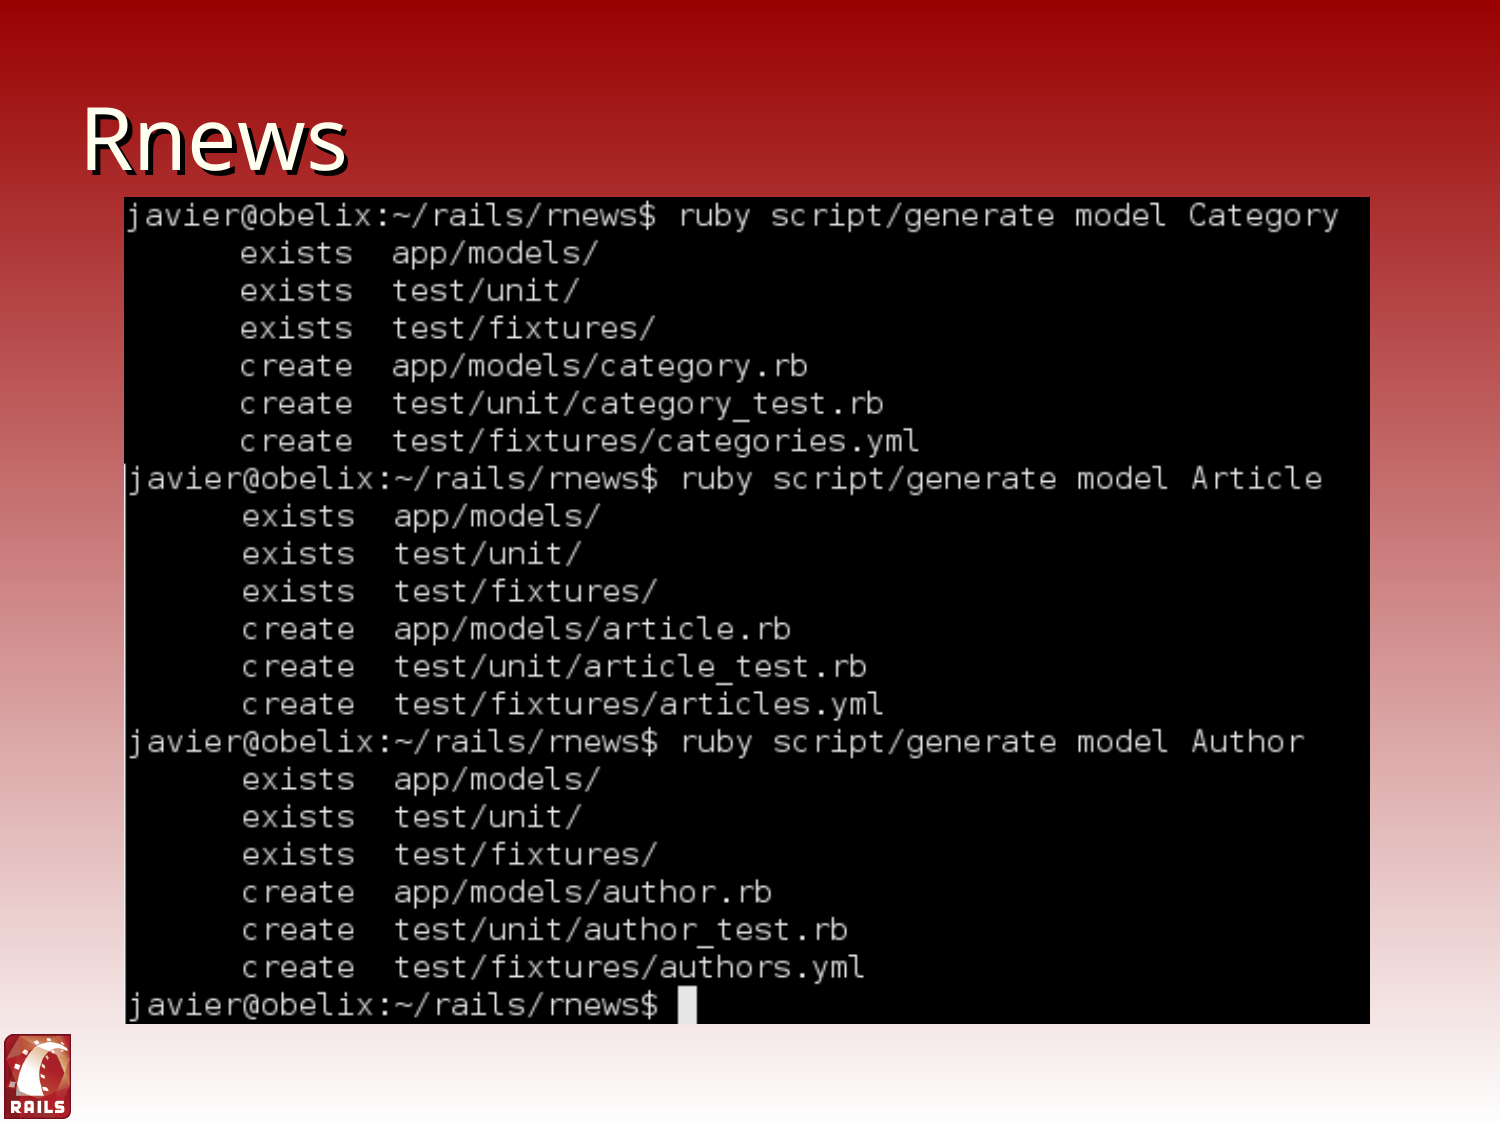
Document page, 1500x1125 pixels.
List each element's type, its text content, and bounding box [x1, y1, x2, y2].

picture [4, 1034, 71, 1119]
title Rnews [64, 43, 1317, 232]
picture [124, 197, 1370, 1024]
